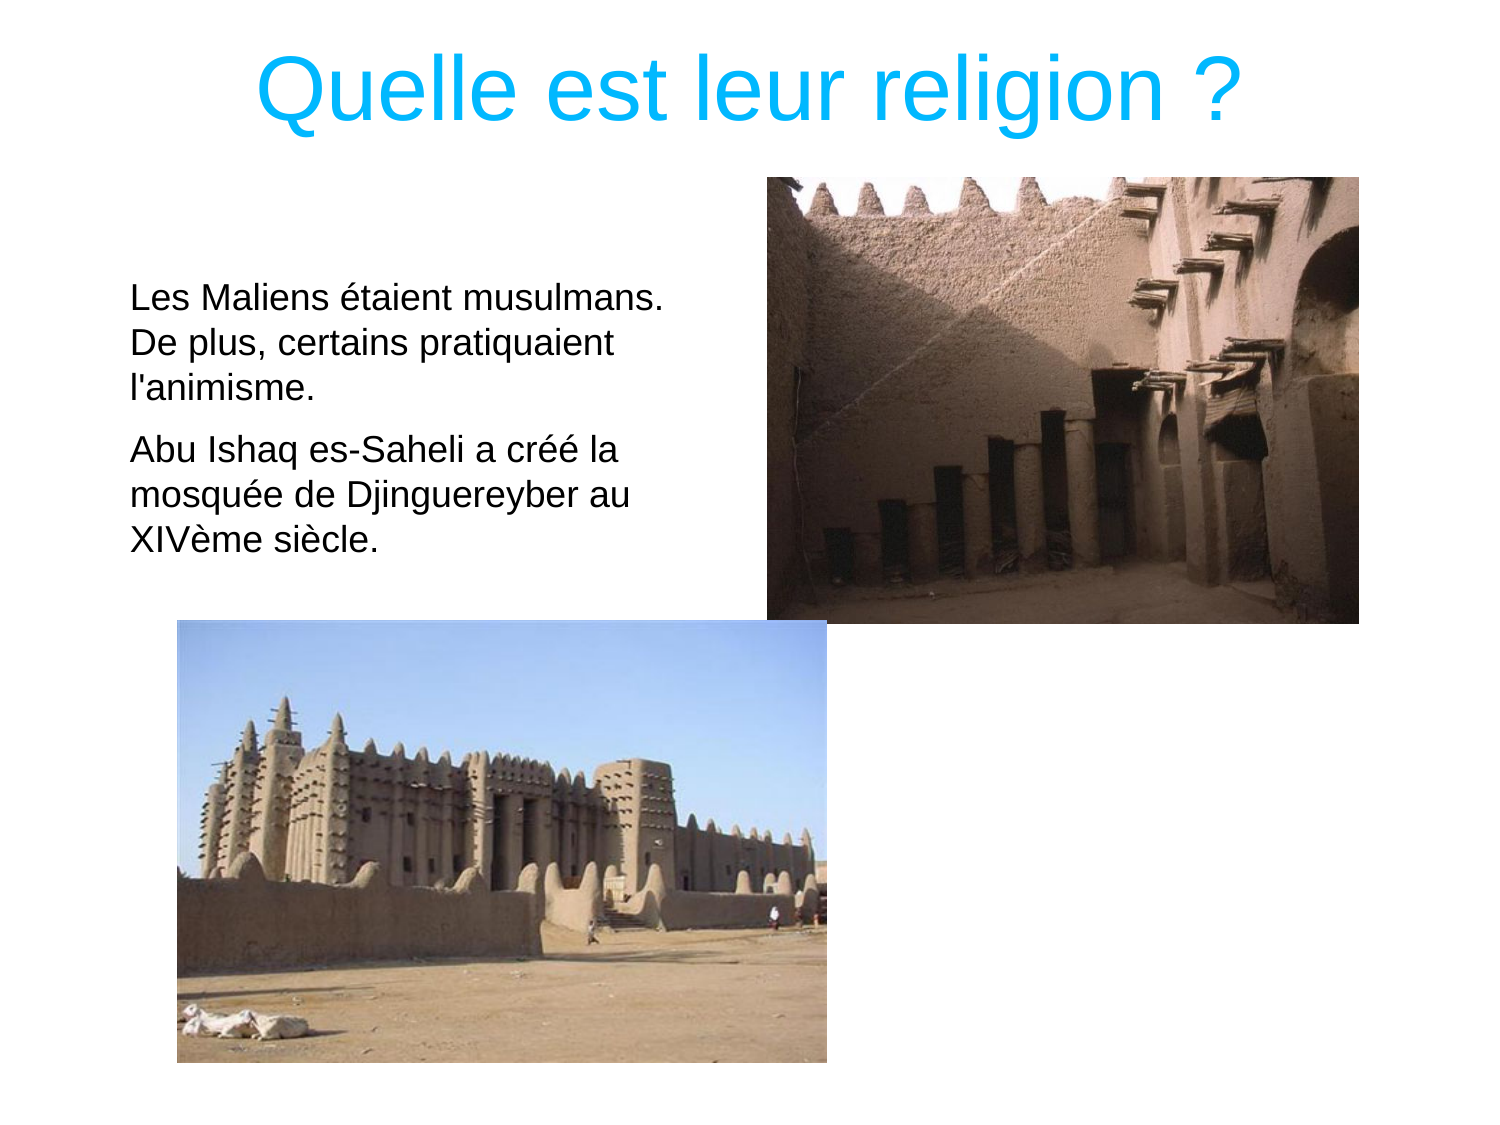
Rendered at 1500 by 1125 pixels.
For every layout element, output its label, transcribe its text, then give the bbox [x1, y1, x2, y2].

picture [177, 177, 1359, 1063]
list Les Maliens étaient musulmans. De plus, certains pratiquaient l'animisme. Abu Ishaq es-Saheli a créé la mosquée de Djinguereyber au XIVème siècle. [59, 265, 718, 591]
title Quelle est leur religion ? [75, 13, 1425, 265]
